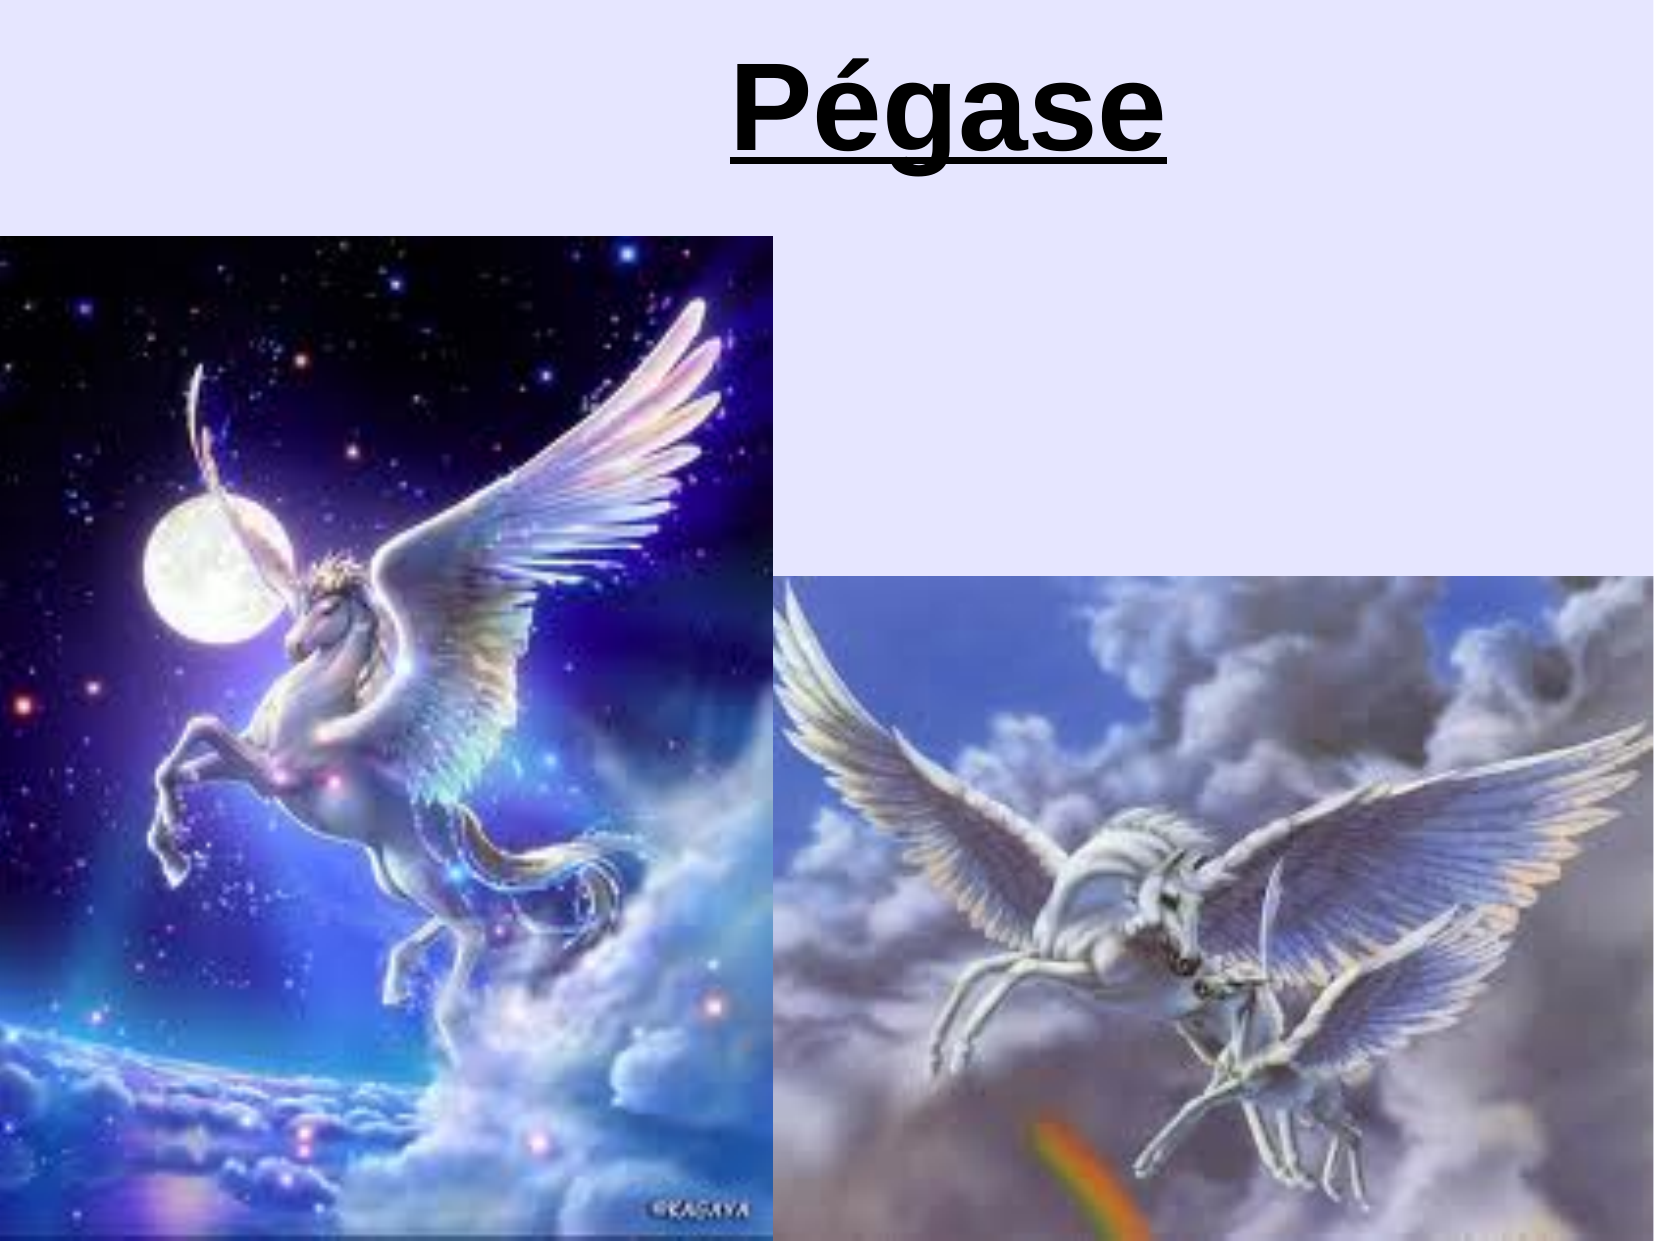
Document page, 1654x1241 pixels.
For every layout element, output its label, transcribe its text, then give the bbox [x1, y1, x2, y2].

picture [0, 236, 1654, 1241]
text_box Pégase [59, 29, 1359, 185]
